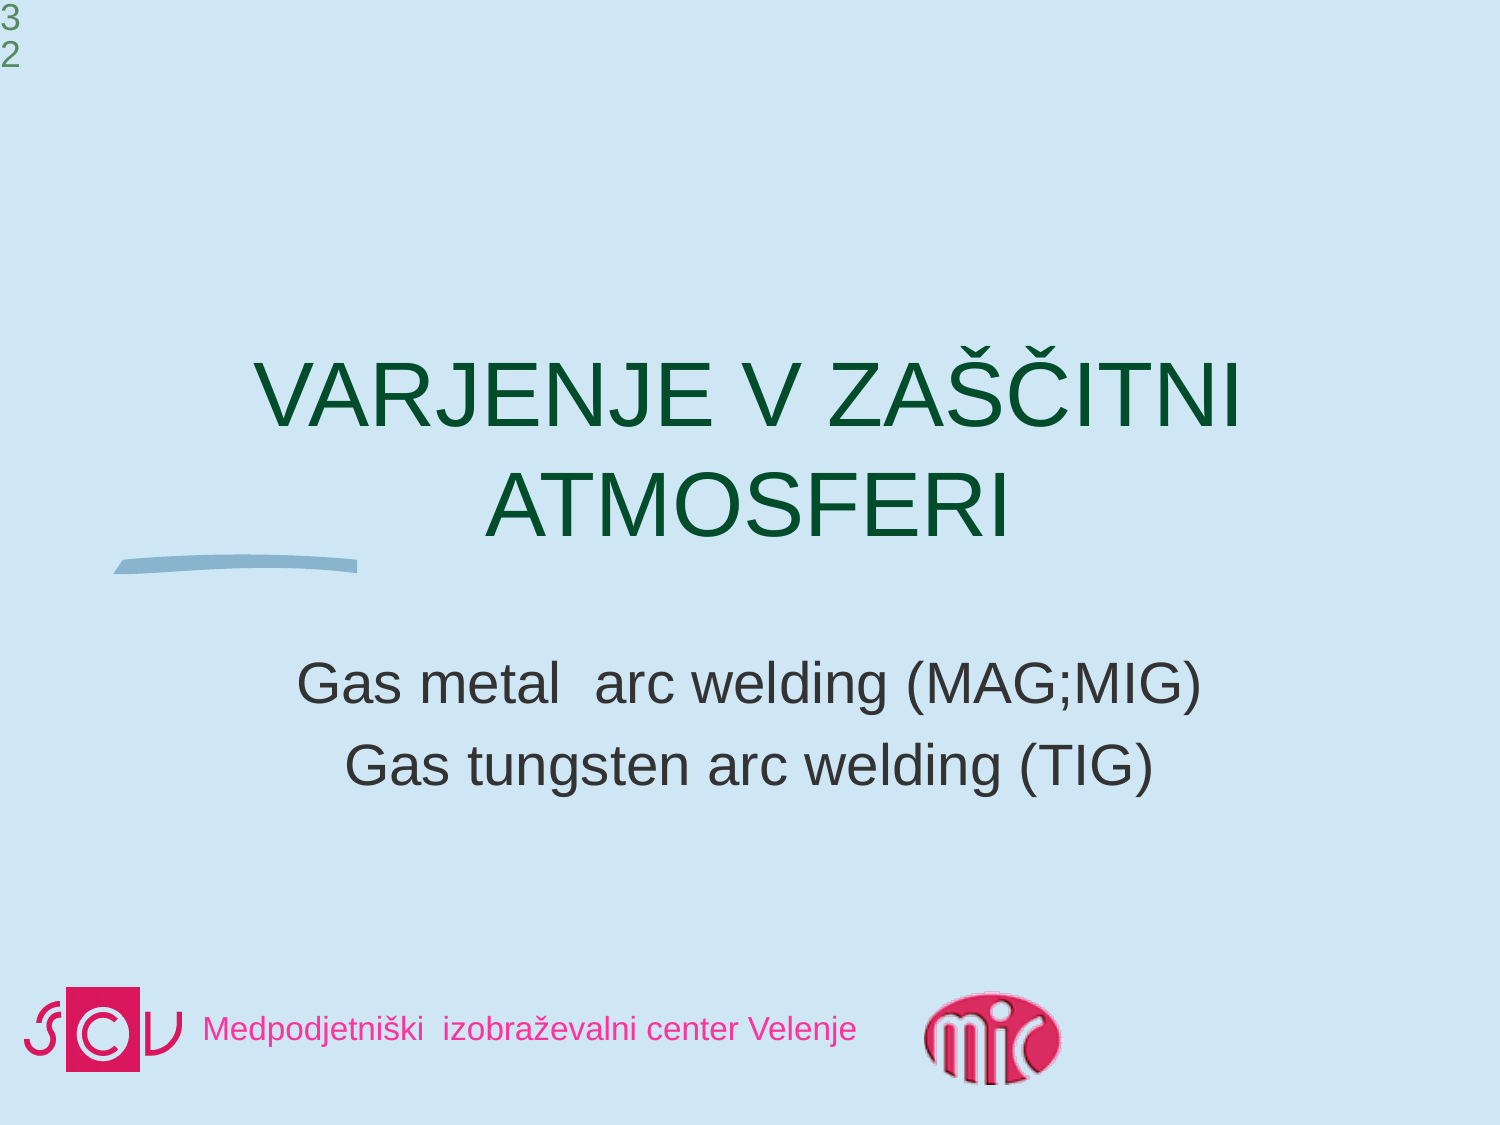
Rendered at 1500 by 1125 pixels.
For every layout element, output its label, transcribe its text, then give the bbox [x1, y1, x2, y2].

title VARJENJE V ZAŠČITNI ATMOSFERI [112, 324, 1388, 563]
picture [924, 987, 1063, 1085]
picture [24, 987, 182, 1072]
subtitle Gas metal arc welding (MAG;MIG) Gas tungsten arc welding (TIG) [225, 637, 1275, 925]
